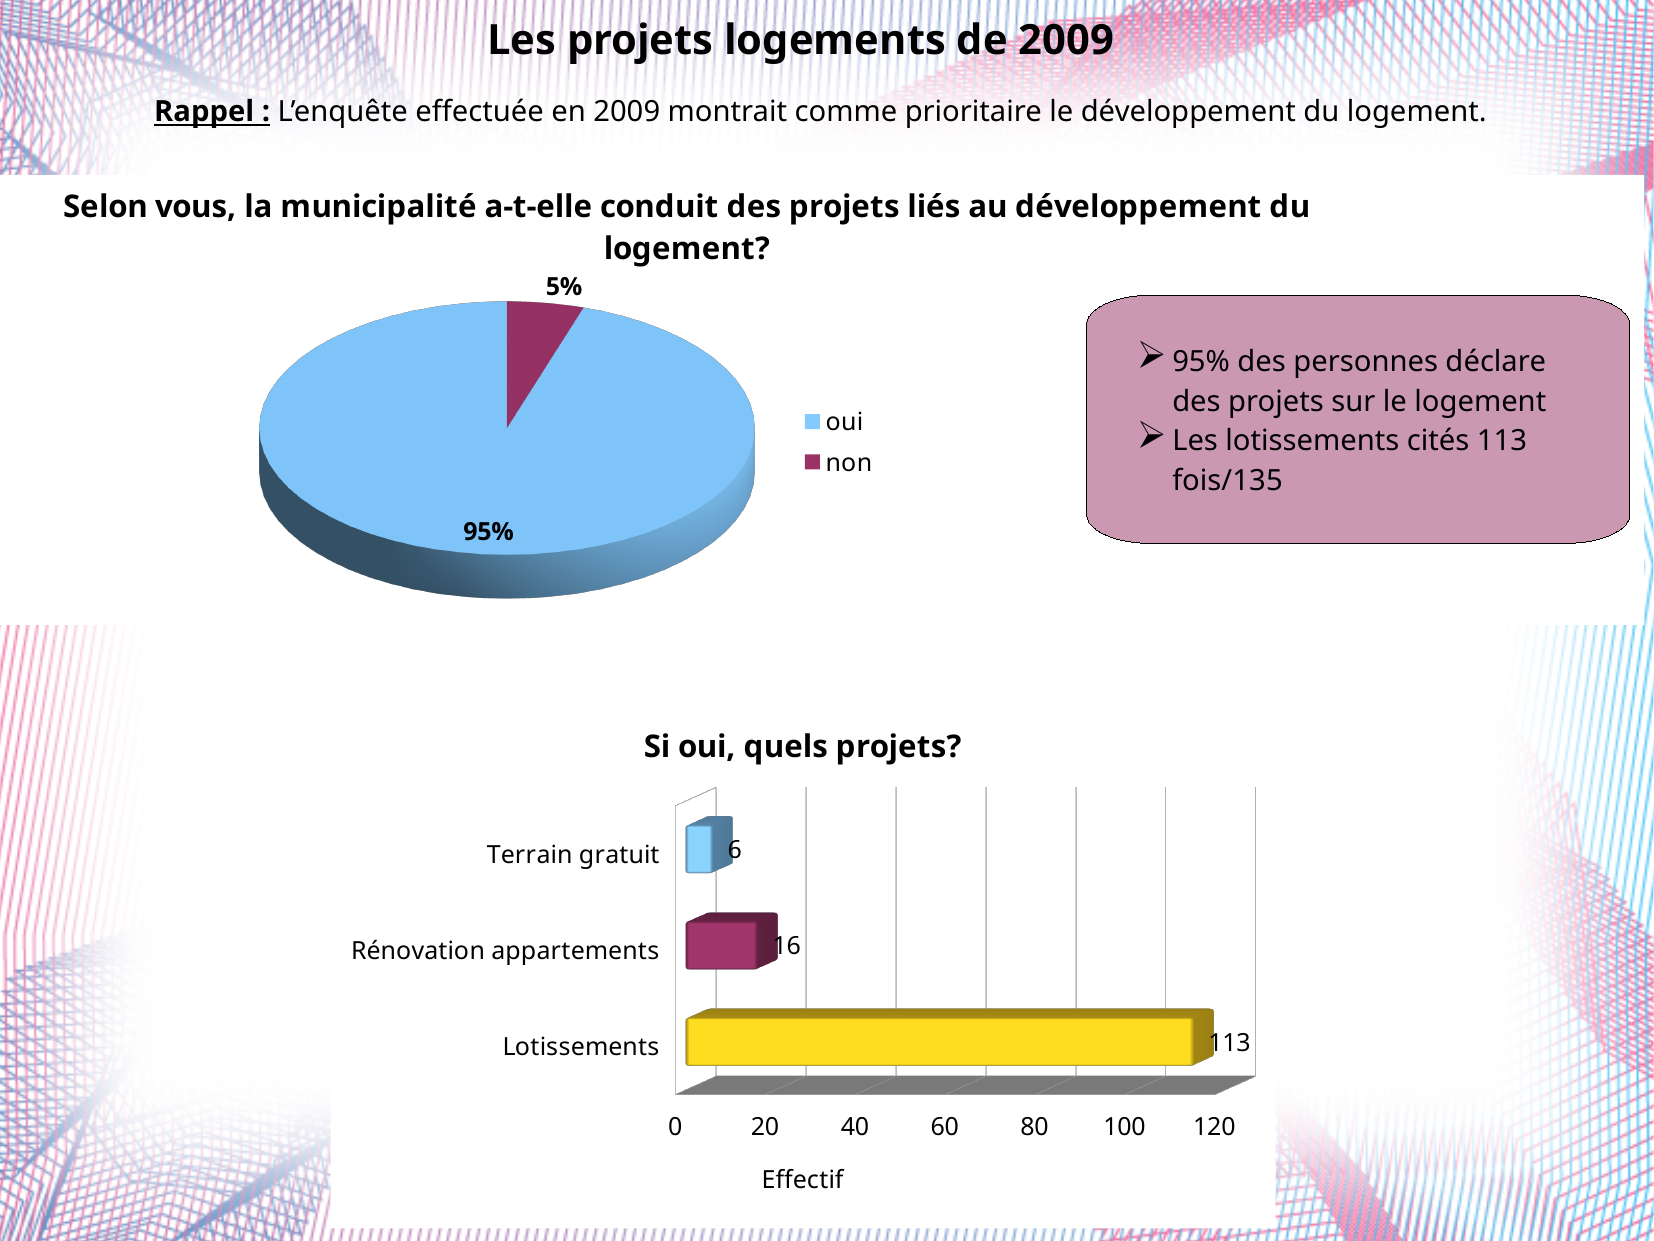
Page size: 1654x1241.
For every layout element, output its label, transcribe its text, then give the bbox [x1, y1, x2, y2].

picture [0, 0, 1654, 1241]
text_box [1086, 295, 1630, 544]
chart [0, 174, 1645, 625]
text_box Les projets logements de 2009 [472, 2, 1158, 76]
text_box 95% des personnes déclare des projets sur le logement Les lotissements cités 113 fois/135 [1122, 330, 1595, 509]
text_box Rappel : L’enquête effectuée en 2009 montrait comme prioritaire le développement du logement. [23, 82, 1619, 139]
chart [330, 696, 1276, 1229]
